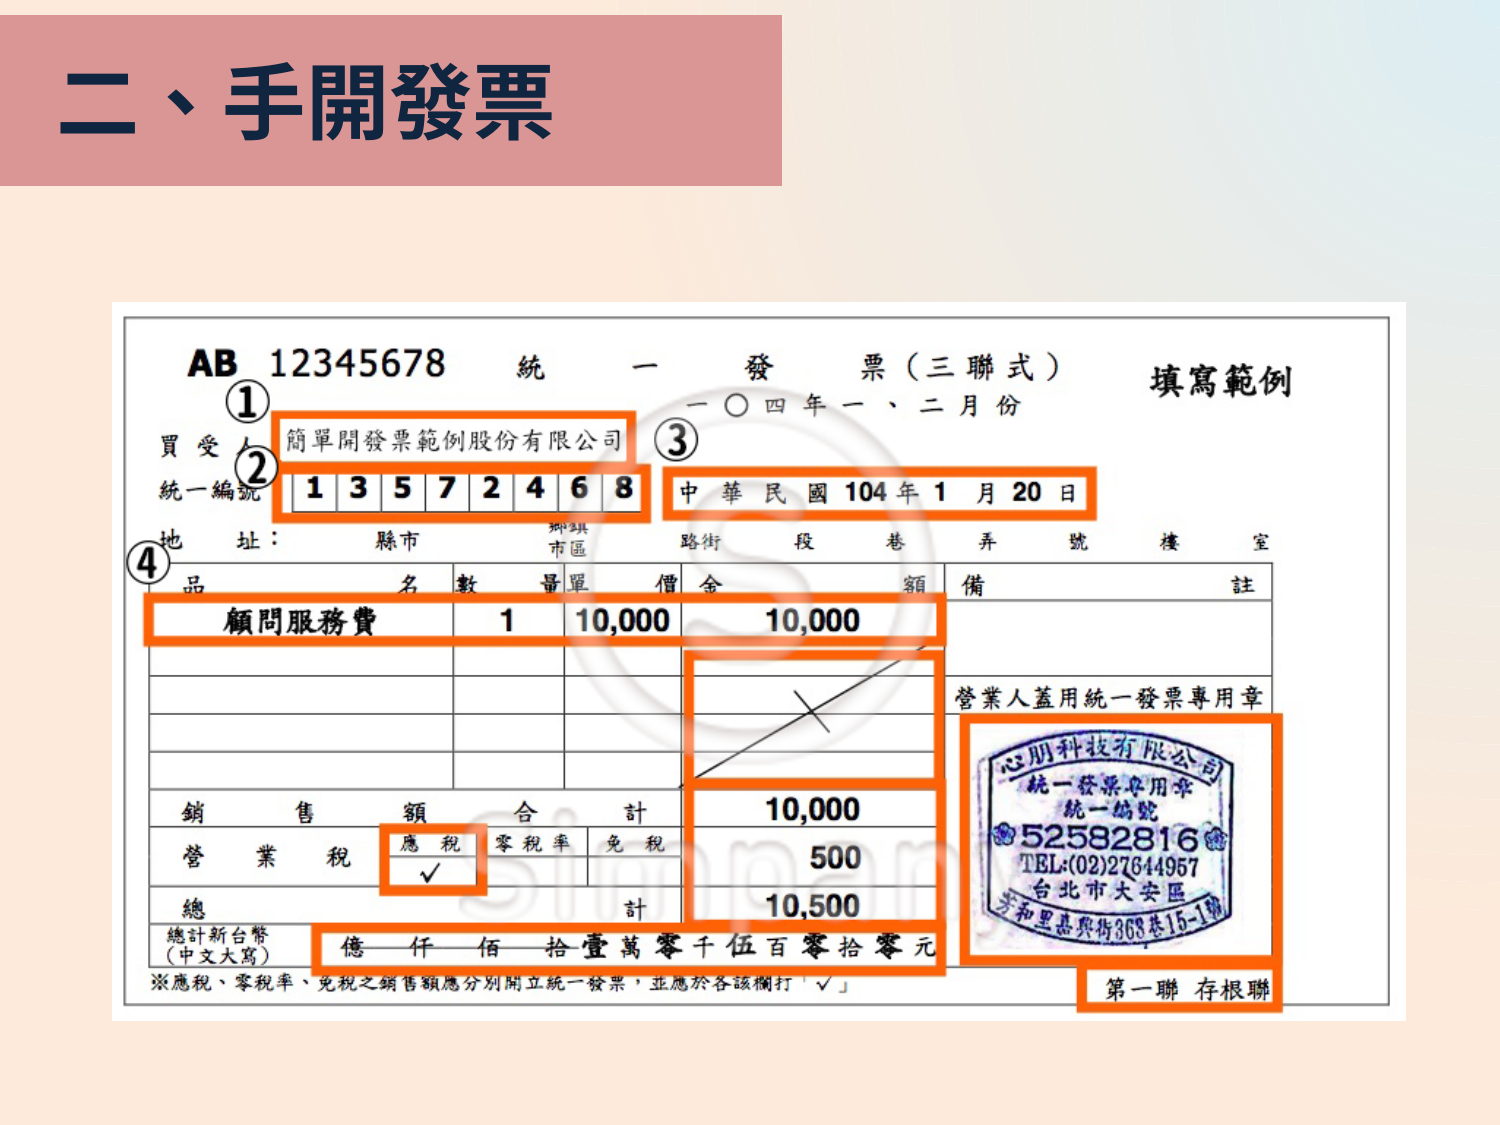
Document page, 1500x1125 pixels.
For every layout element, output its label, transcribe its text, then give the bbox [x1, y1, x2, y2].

text_box 二、手開發票 [41, 43, 571, 158]
text_box [0, 15, 782, 186]
picture [112, 302, 1406, 1021]
